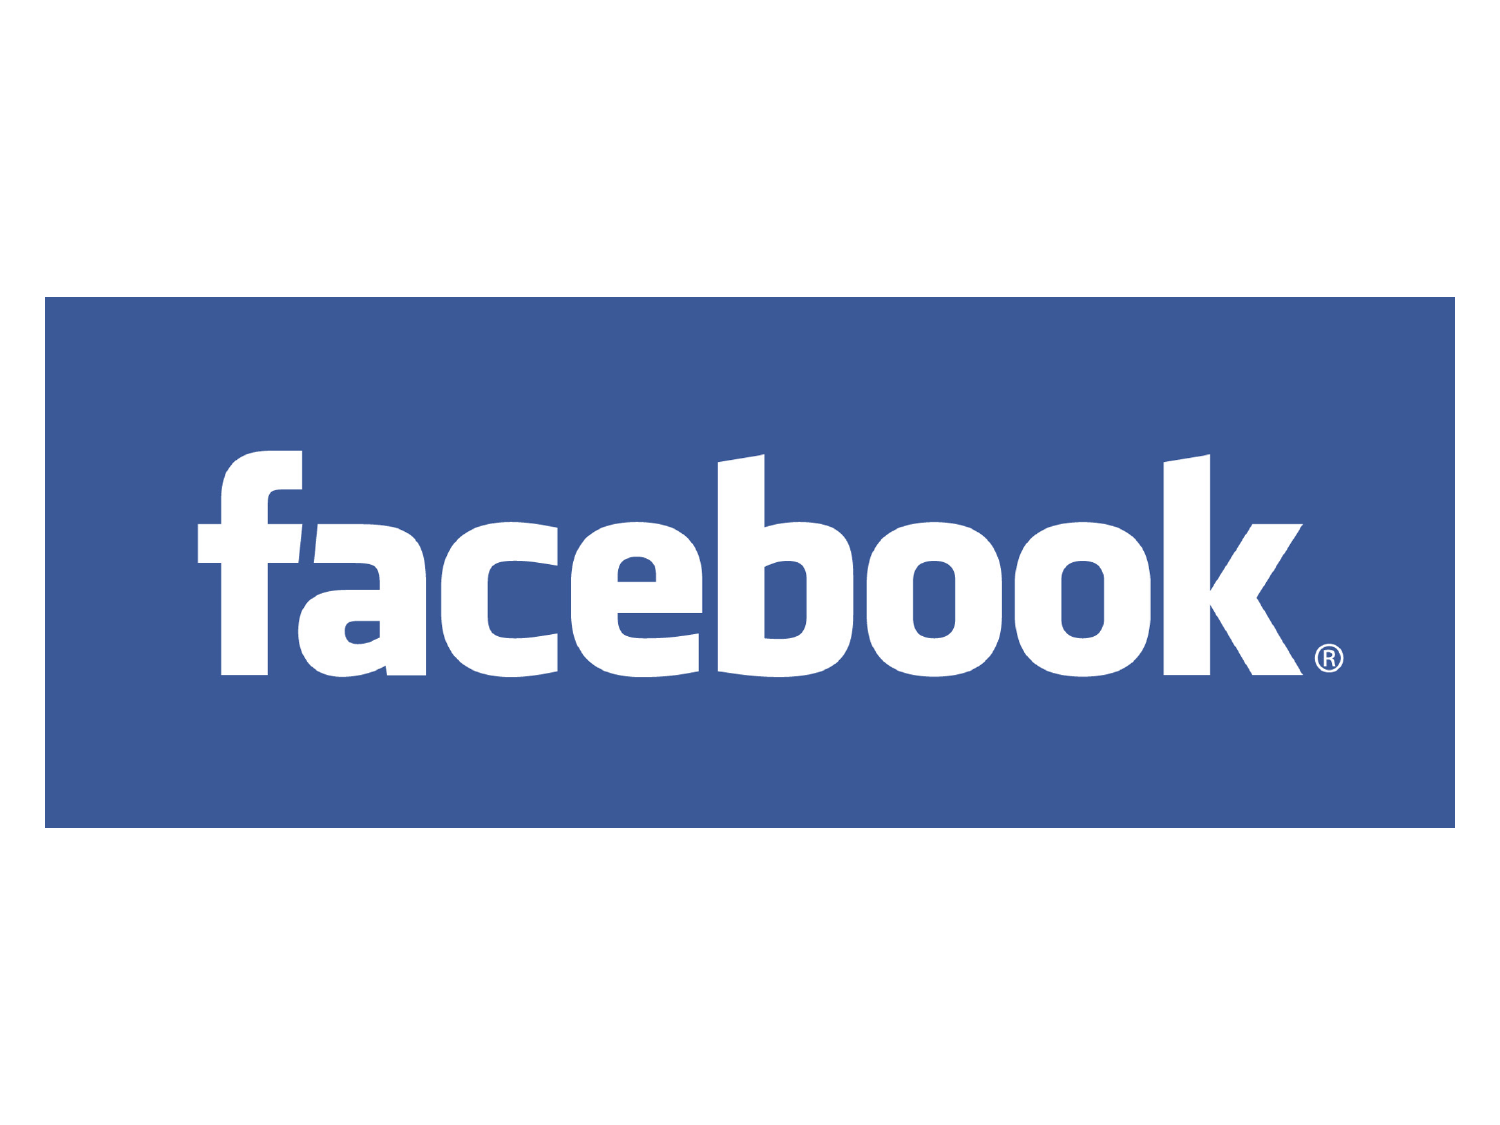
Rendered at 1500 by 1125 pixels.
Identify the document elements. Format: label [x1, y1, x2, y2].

picture [45, 297, 1455, 828]
